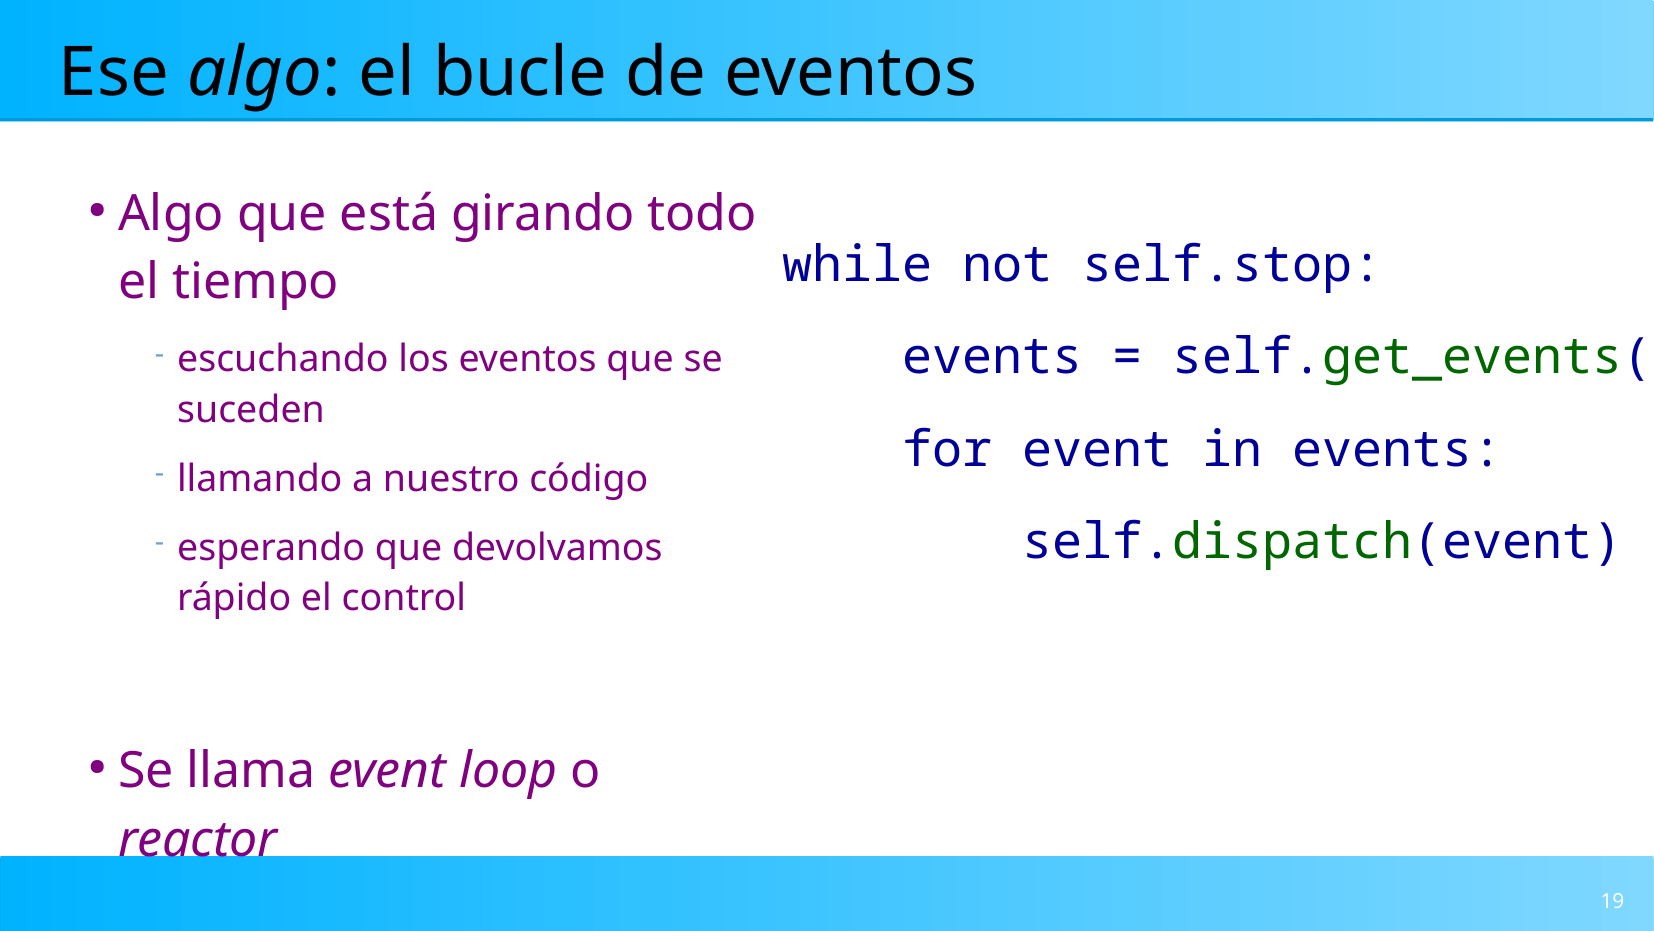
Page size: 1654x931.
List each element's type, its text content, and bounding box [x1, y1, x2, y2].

list Algo que está girando todo el tiempo escuchando los eventos que se suceden llamando a nuestro código esperando que devolvamos rápido el control Se llama event loop o reactor [59, 177, 768, 768]
text_box while not self.stop: events = self.get_events() for event in events: self.dispatch(event) [767, 220, 1638, 532]
title Ese algo: el bucle de eventos [59, 29, 1595, 108]
